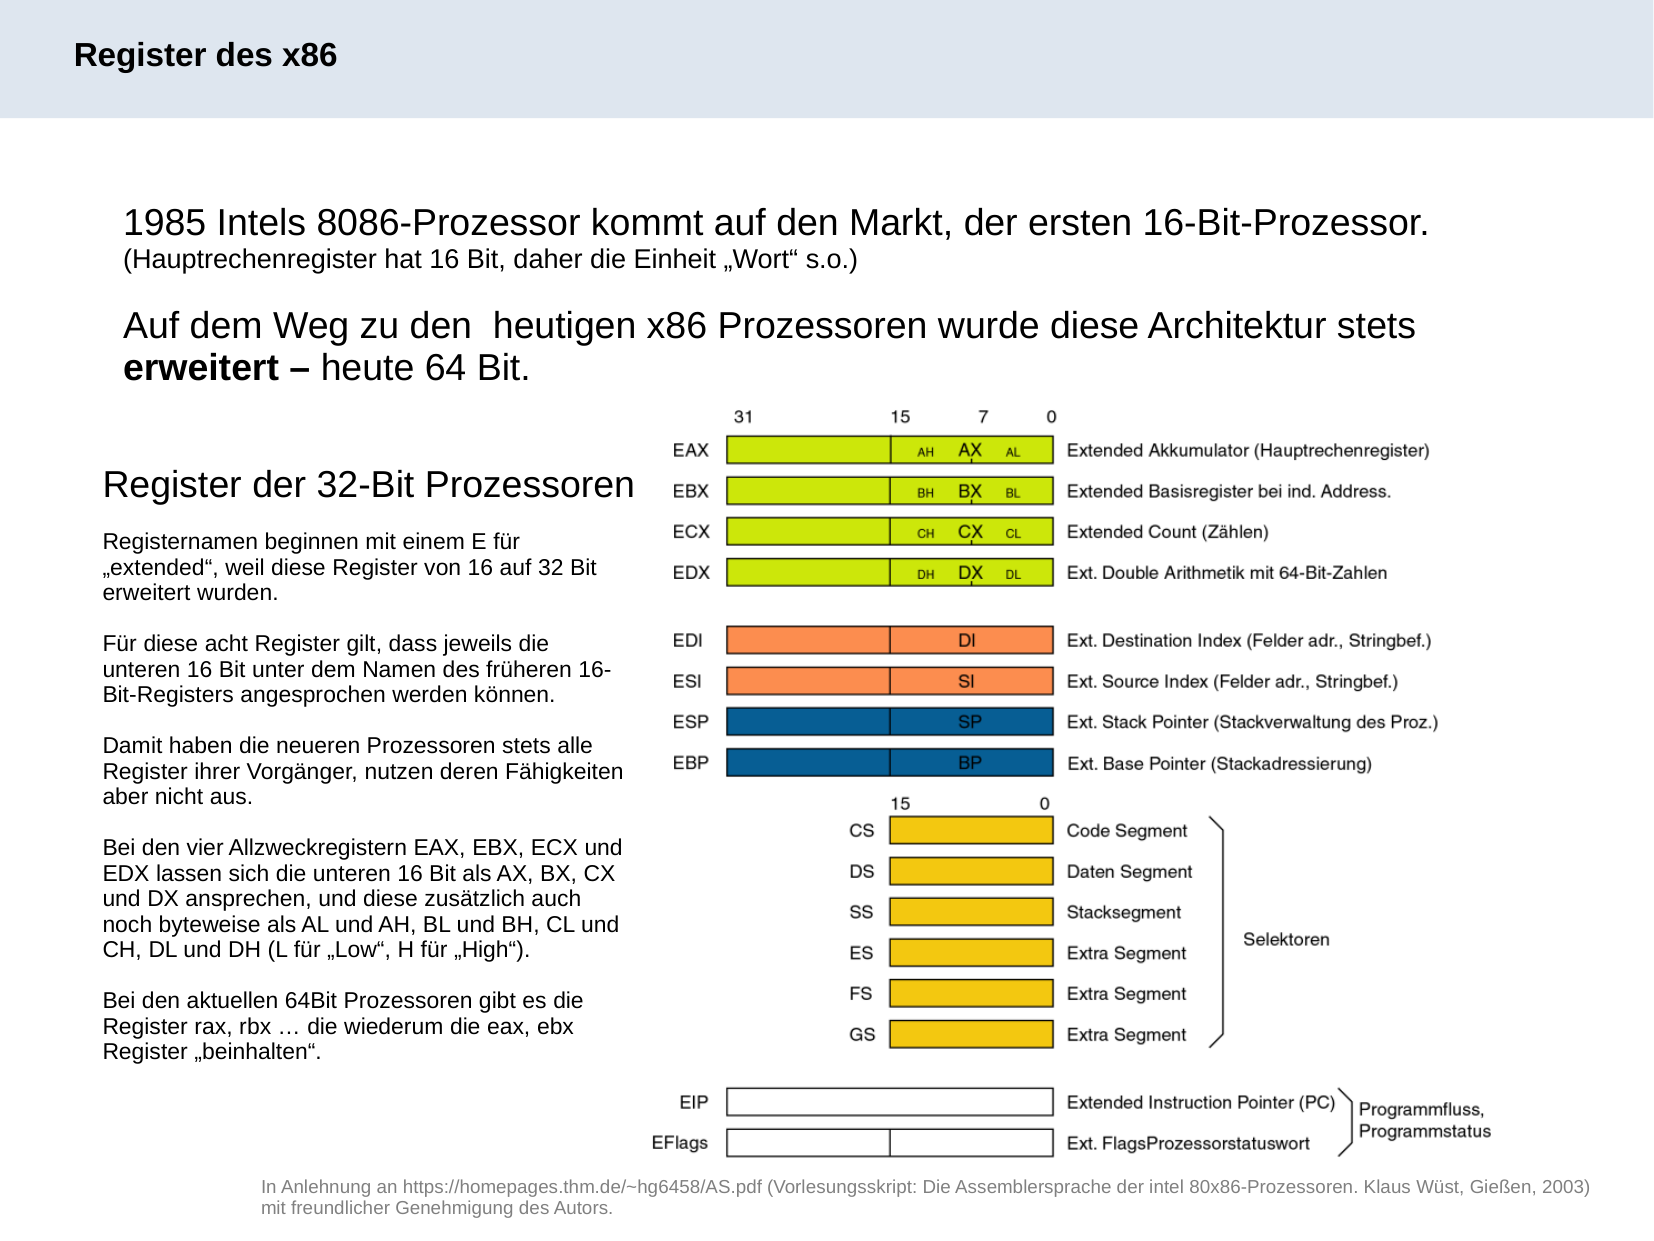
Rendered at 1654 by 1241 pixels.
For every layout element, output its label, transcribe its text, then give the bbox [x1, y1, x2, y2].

text_box 1985 Intels 8086-Prozessor kommt auf den Markt, der ersten 16-Bit-Prozessor. (Hauptrechenregister hat 16 Bit, daher die Einheit „Wort“ s.o.) Auf dem Weg zu den heutigen x86 Prozessoren wurde diese Architektur stets erweitert – heute 64 Bit. [108, 194, 1518, 396]
picture [583, 379, 1512, 1168]
text_box In Anlehnung an https://homepages.thm.de/~hg6458/AS.pdf (Vorlesungsskript: Die Assemblersprache der intel 80x86-Prozessoren. Klaus Wüst, Gießen, 2003) mit freundlicher Genehmigung des Autors. [246, 1168, 1611, 1229]
text_box Register der 32-Bit Prozessoren [87, 456, 657, 640]
text_box Registernamen beginnen mit einem E für „extended“, weil diese Register von 16 auf 32 Bit erweitert wurden. Für diese acht Register gilt, dass jeweils die unteren 16 Bit unter dem Namen des früheren 16-Bit-Registers angesprochen werden können. Damit haben die neueren Prozessoren stets alle Register ihrer Vorgänger, nutzen deren Fähigkeiten aber nicht aus. Bei den vier Allzweckregistern EAX, EBX, ECX und EDX lassen sich die unteren 16 Bit als AX, BX, CX und DX ansprechen, und diese zusätzlich auch noch byteweise als AL und AH, BL und BH, CL und CH, DL und DH (L für „Low“, H für „High“). Bei den aktuellen 64Bit Prozessoren gibt es die Register rax, rbx … die wiederum die eax, ebx Register „beinhalten“. [87, 521, 646, 1098]
text_box Register des x86 [59, 29, 1565, 82]
